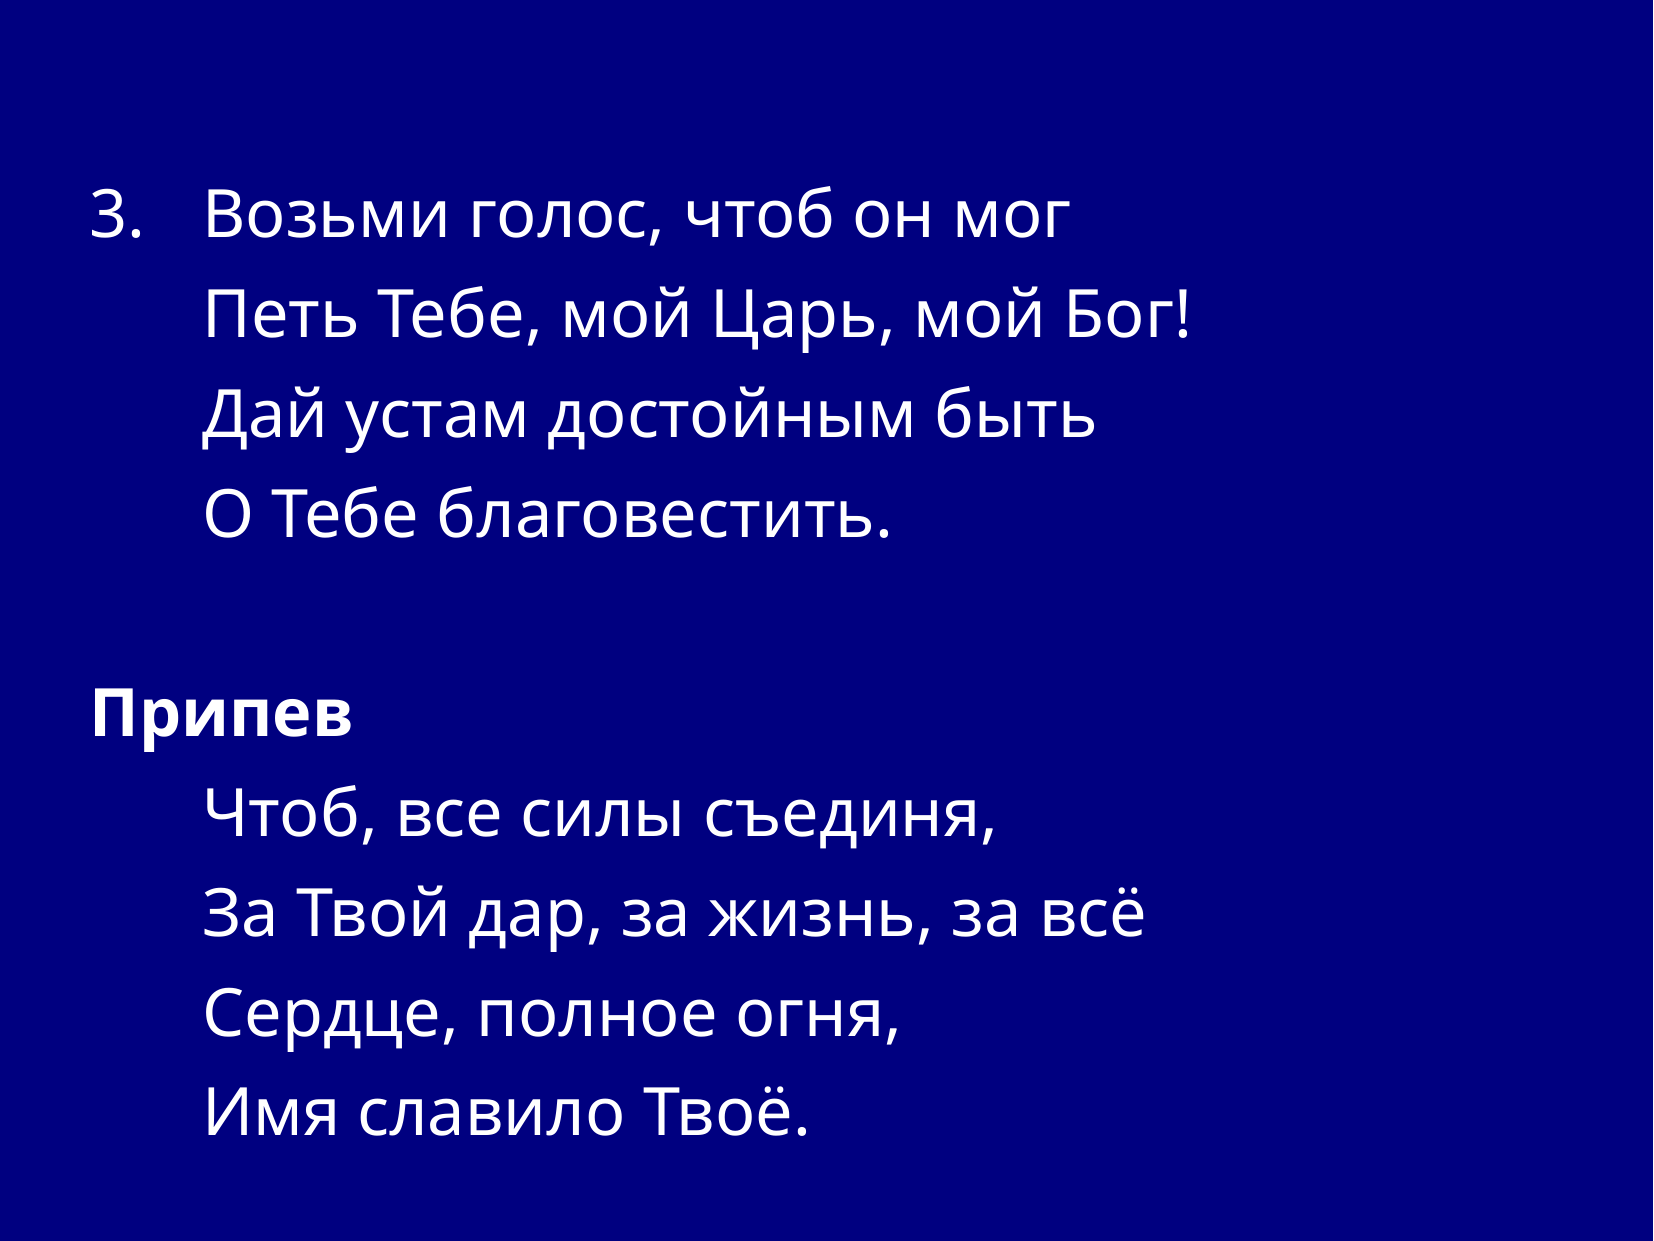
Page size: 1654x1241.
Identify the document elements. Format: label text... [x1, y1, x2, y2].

text_box 3. Возьми голос, чтоб он мог Петь Тебе, мой Царь, мой Бог! Дай устам достойным быть О Тебе благовестить. Припев Чтоб, все силы съединя, За Твой дар, за жизнь, за всё Сердце, полное огня, Имя славило Твоё. [75, 150, 1576, 1163]
